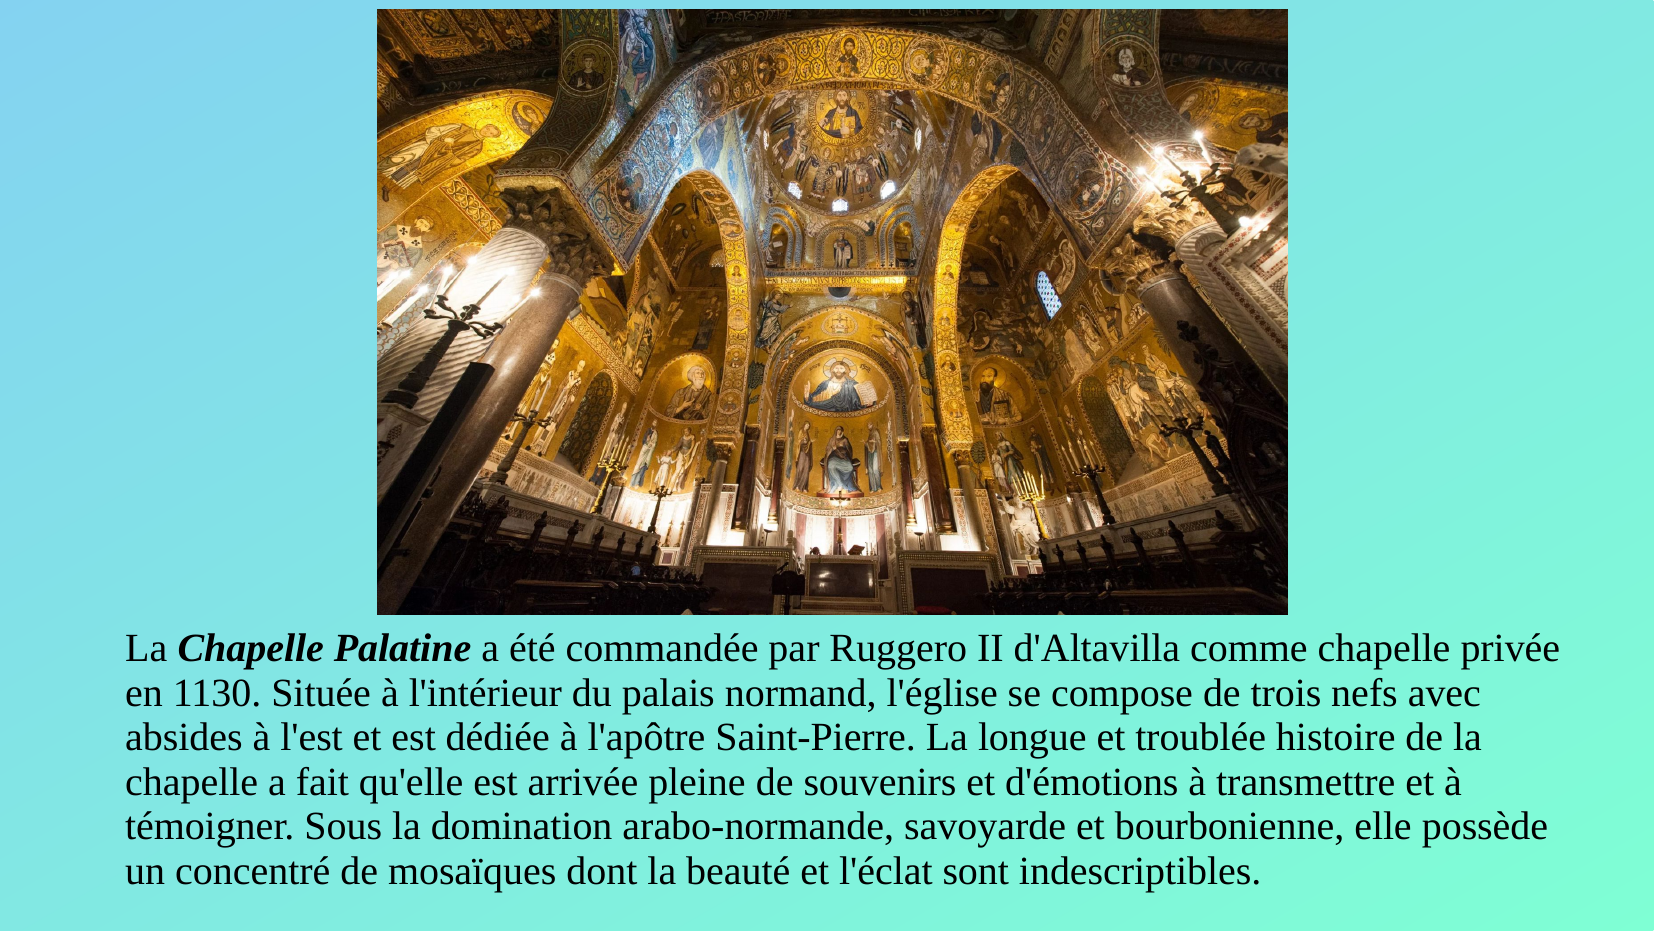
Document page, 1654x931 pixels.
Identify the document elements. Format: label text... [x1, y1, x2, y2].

list La Chapelle Palatine a été commandée par Ruggero II d'Altavilla comme chapelle privée en 1130. Située à l'intérieur du palais normand, l'église se compose de trois nefs avec absides à l'est et est dédiée à l'apôtre Saint-Pierre. La longue et troublée histoire de la chapelle a fait qu'elle est arrivée pleine de souvenirs et d'émotions à transmettre et à témoigner. Sous la domination arabo-normande, savoyarde et bourbonienne, elle possède un concentré de mosaïques dont la beauté et l'éclat sont indescriptibles. [82, 625, 1571, 898]
picture [377, 9, 1288, 615]
